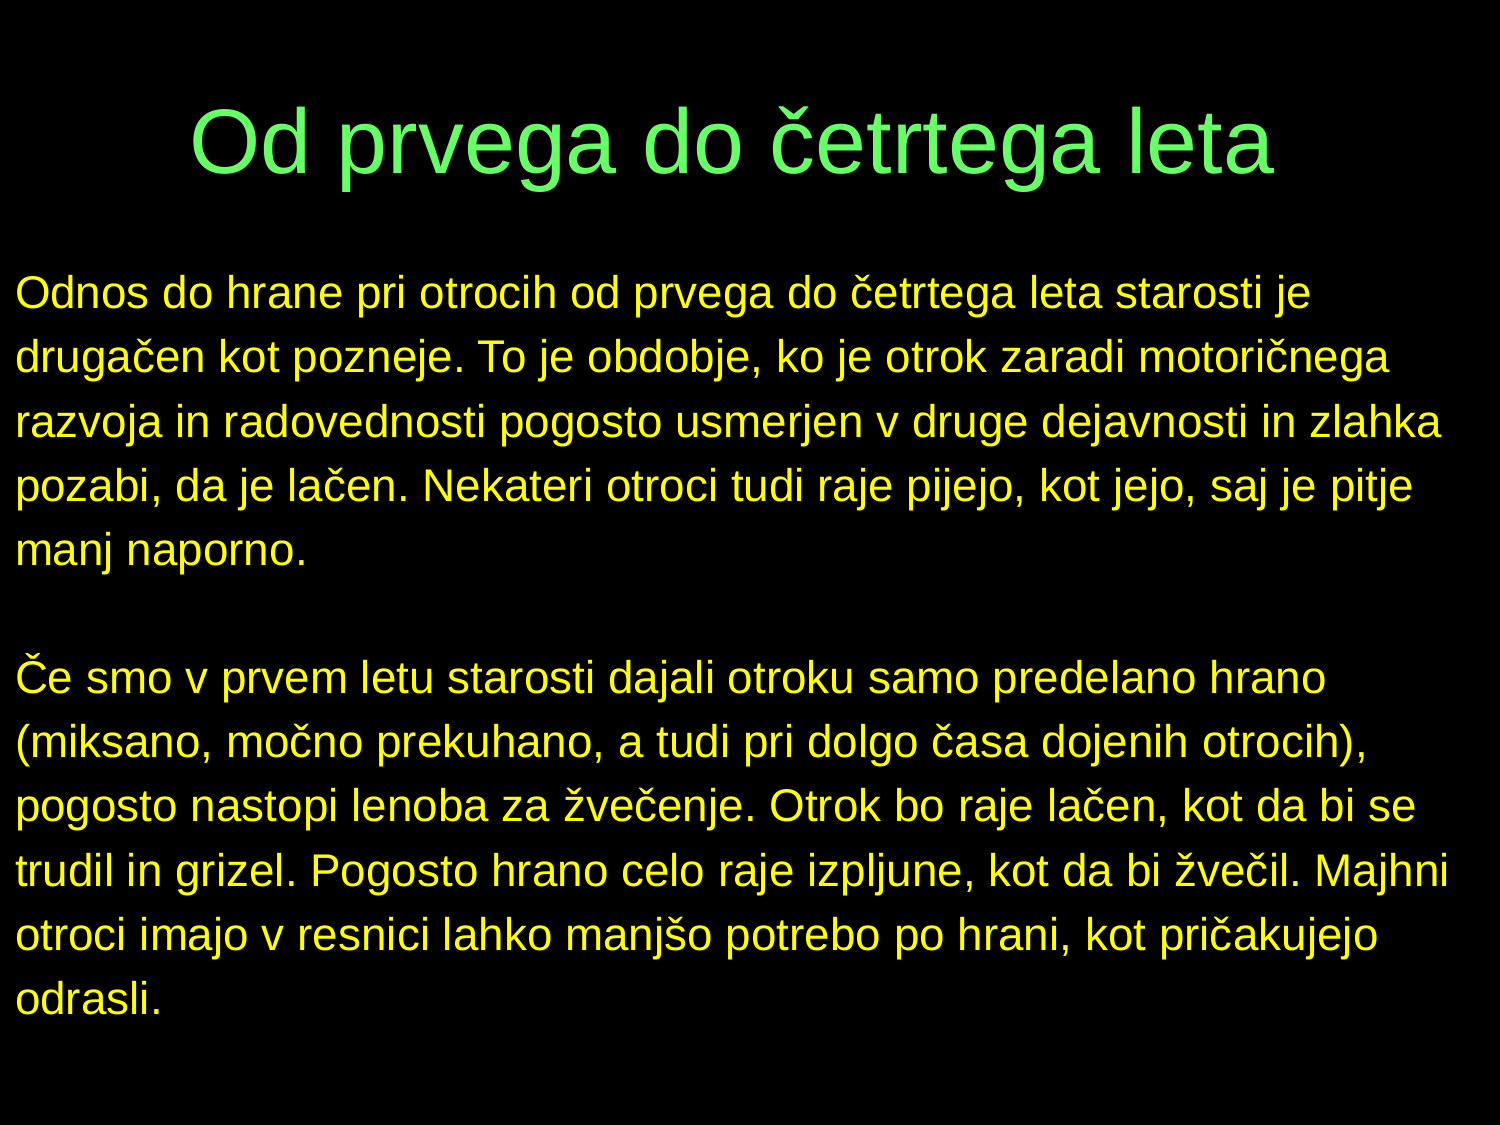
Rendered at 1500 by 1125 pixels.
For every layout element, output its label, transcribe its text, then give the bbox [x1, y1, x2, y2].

list Odnos do hrane pri otrocih od prvega do četrtega leta starosti je drugačen kot pozneje. To je obdobje, ko je otrok zaradi motoričnega razvoja in radovednosti pogosto usmerjen v druge dejavnosti in zlahka pozabi, da je lačen. Nekateri otroci tudi raje pijejo, kot jejo, saj je pitje manj naporno. Če smo v prvem letu starosti dajali otroku samo predelano hrano (miksano, močno prekuhano, a tudi pri dolgo časa dojenih otrocih), pogosto nastopi lenoba za žvečenje. Otrok bo raje lačen, kot da bi se trudil in grizel. Pogosto hrano celo raje izpljune, kot da bi žvečil. Majhni otroci imajo v resnici lahko manjšo potrebo po hrani, kot pričakujejo odrasli. [0, 255, 1500, 1125]
title Od prvega do četrtega leta [123, 66, 1341, 208]
